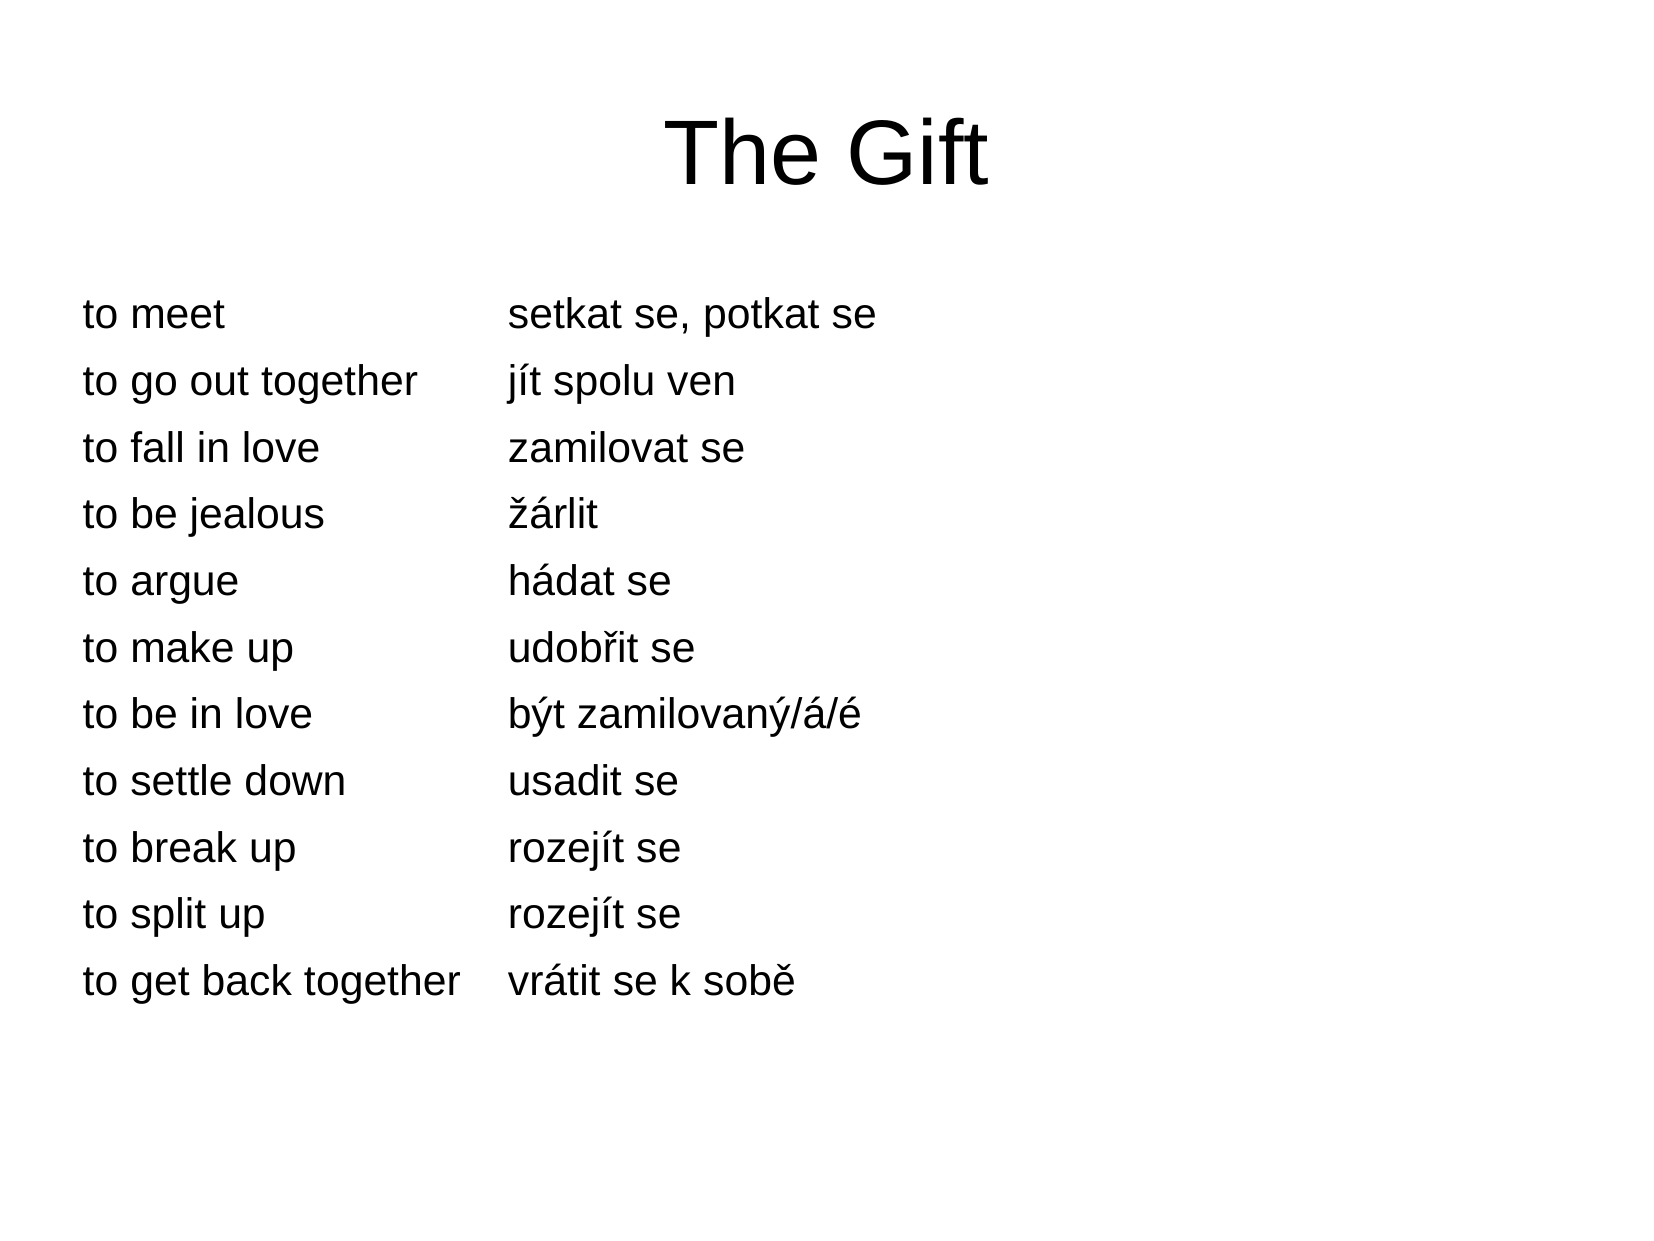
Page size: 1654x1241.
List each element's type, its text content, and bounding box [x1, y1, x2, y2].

list to meet setkat se, potkat se to go out together jít spolu ven to fall in love zamilovat se to be jealous žárlit to argue hádat se to make up udobřit se to be in love být zamilovaný/á/é to settle down usadit se to break up rozejít se to split up rozejít se to get back together vrátit se k sobě [82, 290, 1571, 1010]
title The Gift [82, 49, 1571, 257]
